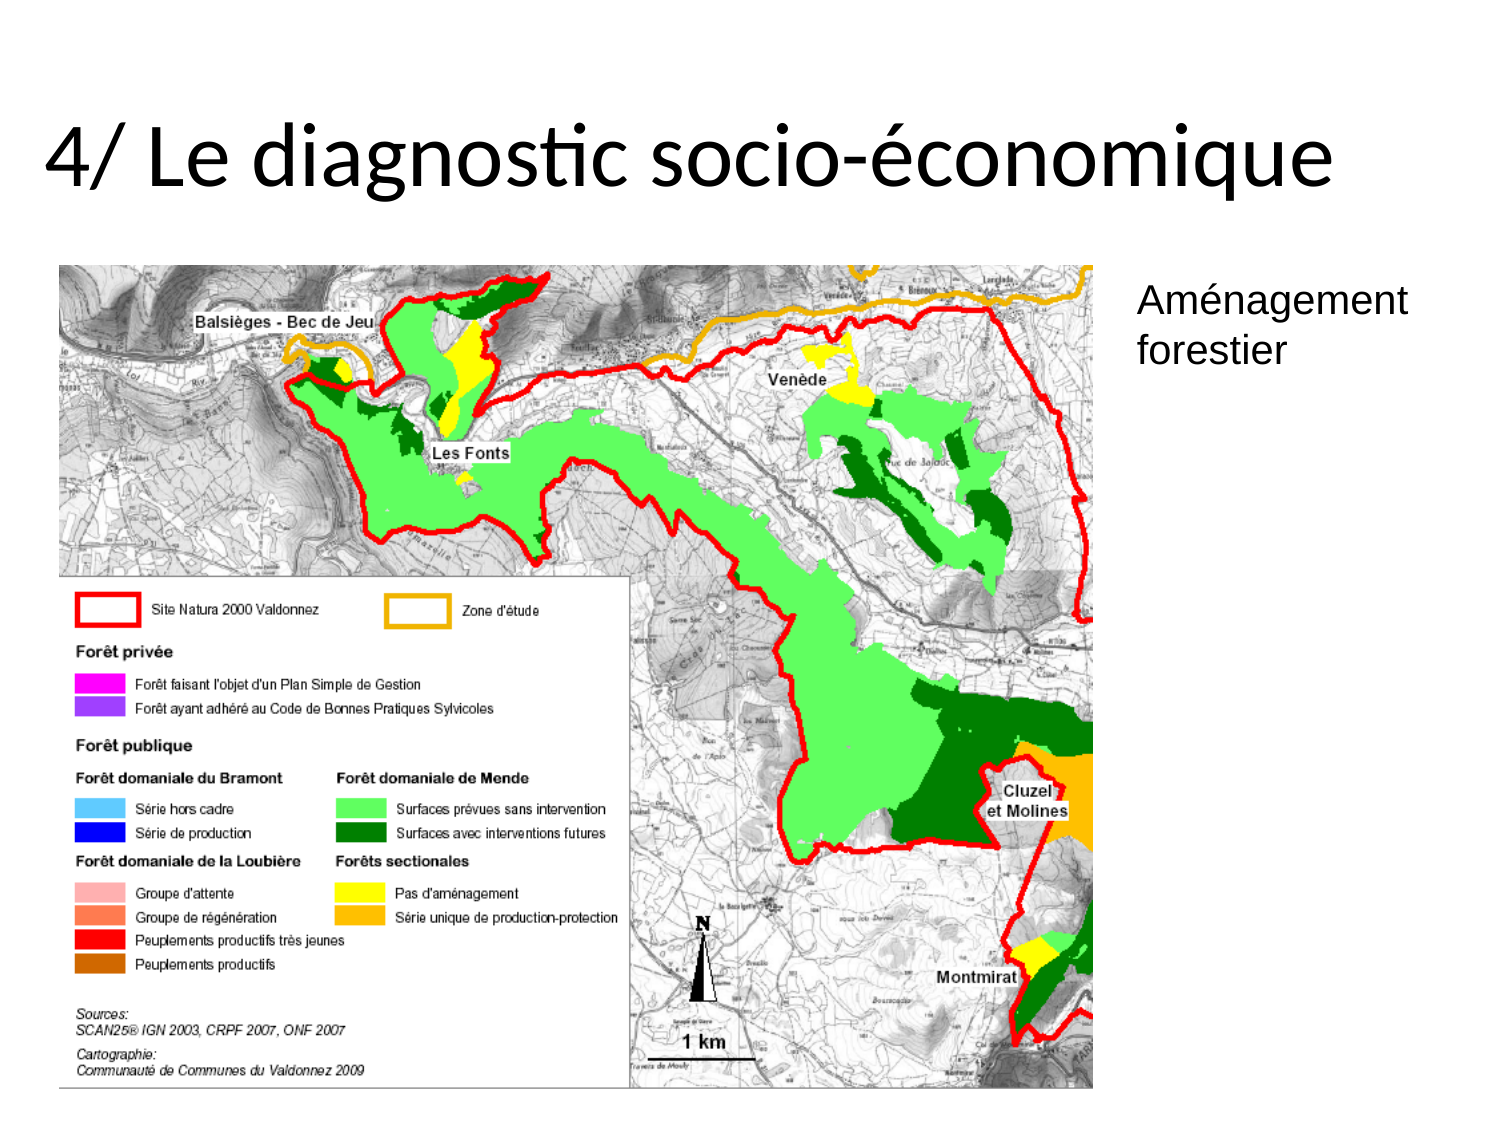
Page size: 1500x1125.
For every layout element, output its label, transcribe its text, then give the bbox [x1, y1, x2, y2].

text_box Aménagement forestier [1122, 265, 1442, 384]
picture [59, 265, 1093, 1093]
title 4/ Le diagnostic socio-économique [29, 42, 1483, 257]
